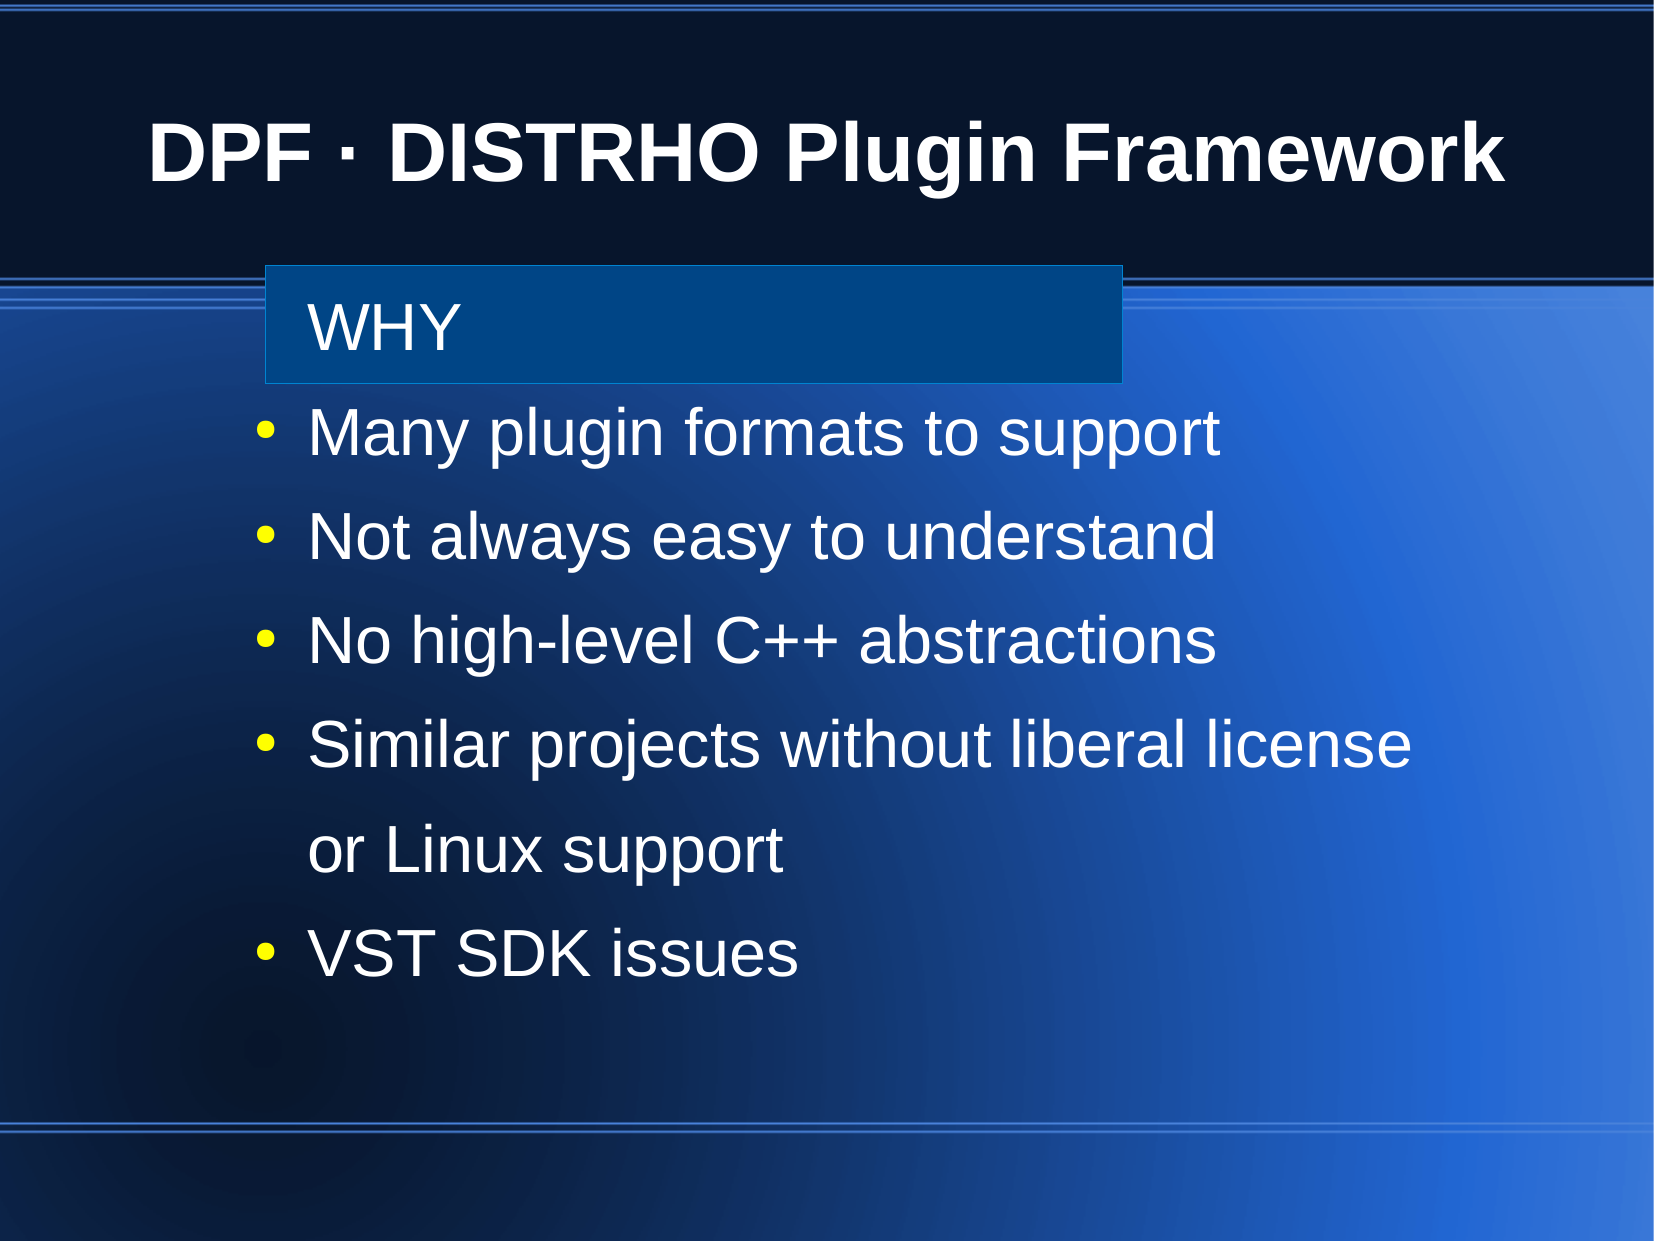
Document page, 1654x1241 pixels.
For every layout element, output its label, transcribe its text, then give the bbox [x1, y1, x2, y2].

picture [0, 0, 1654, 1241]
text_box [265, 265, 1123, 290]
title DPF · DISTRHO Plugin Framework [82, 49, 1571, 257]
list WHY Many plugin formats to support Not always easy to understand No high-level C++ abstractions Similar projects without liberal license or Linux support VST SDK issues [236, 290, 1571, 1010]
